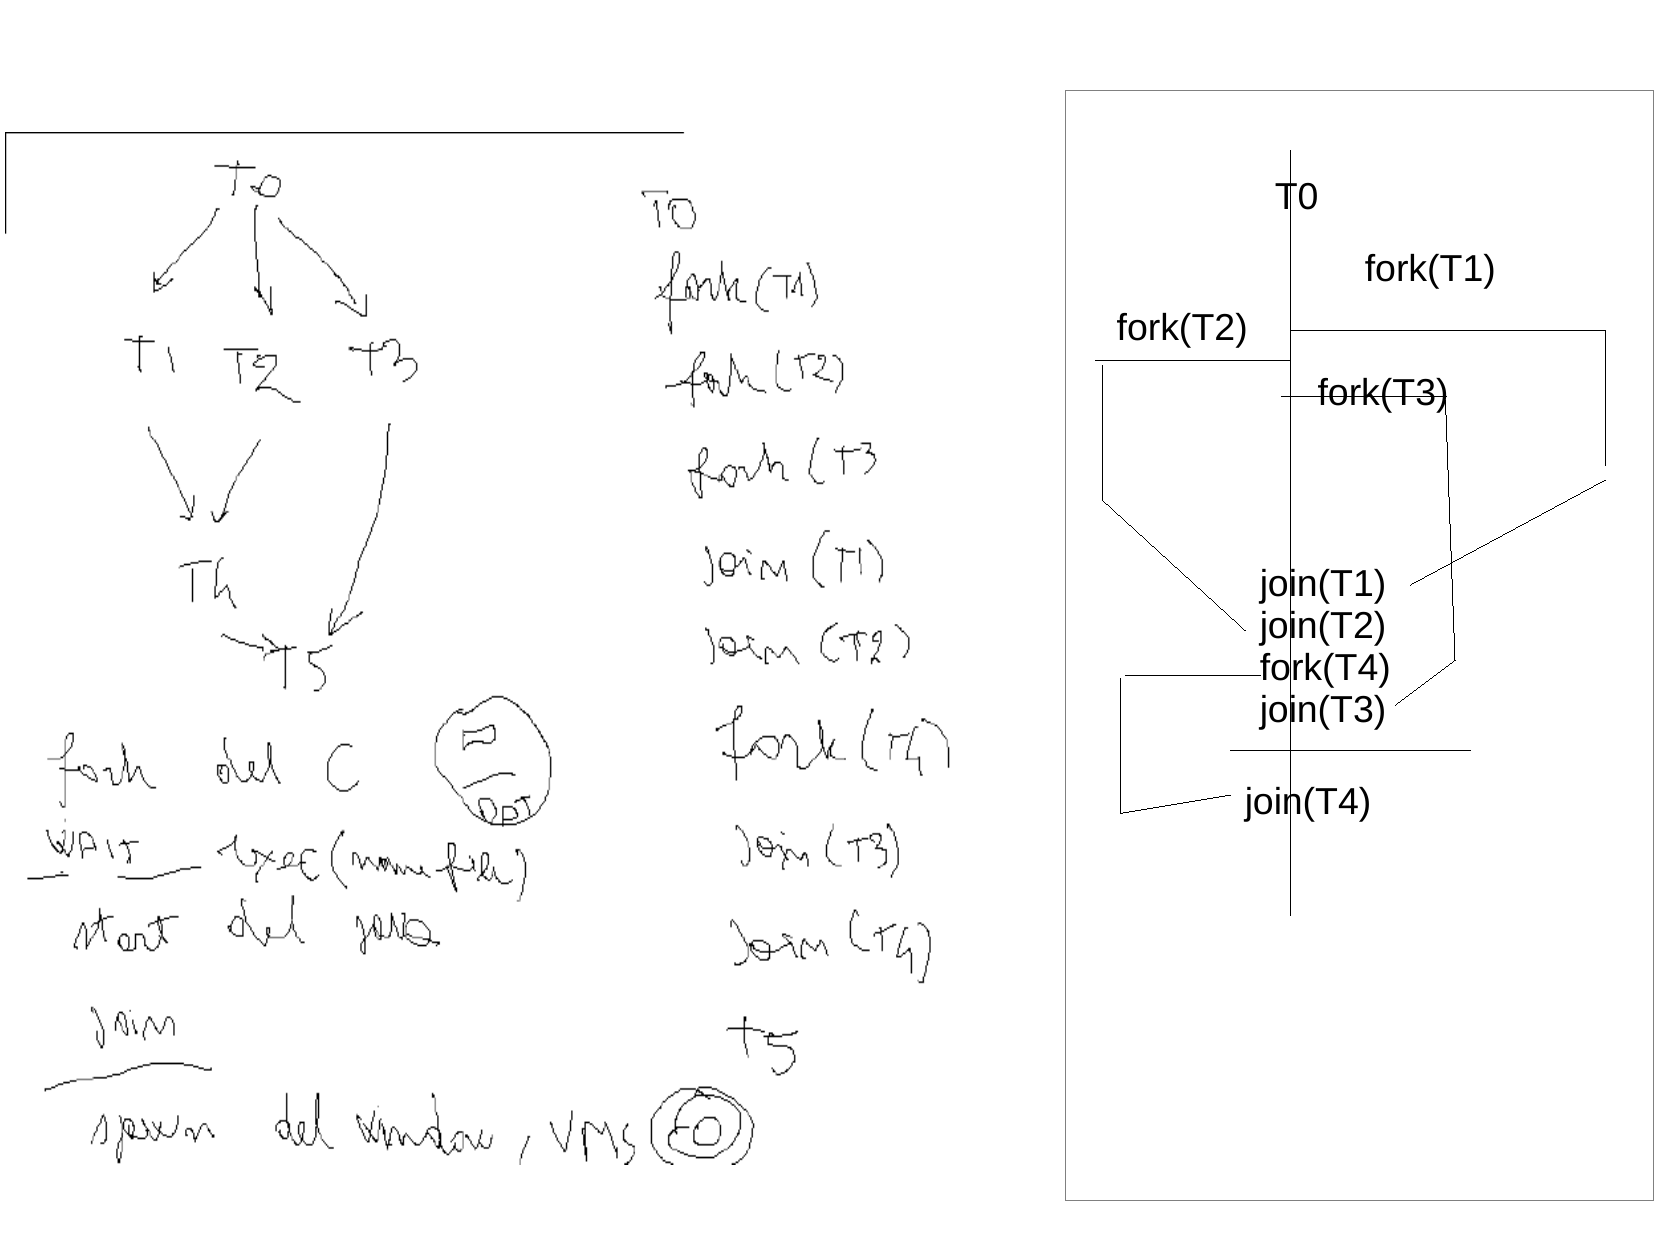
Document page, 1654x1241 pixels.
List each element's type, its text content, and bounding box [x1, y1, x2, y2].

text_box T0 [1260, 168, 1531, 226]
text_box fork(T1) [1350, 240, 1621, 297]
text_box join(T4) [1230, 772, 1426, 830]
text_box join(T1) join(T2) fork(T4) join(T3) [1245, 555, 1426, 738]
text_box fork(T3) [1302, 364, 1573, 421]
picture [5, 132, 1065, 1165]
text_box [1065, 90, 1654, 1201]
text_box fork(T2) [1101, 299, 1372, 356]
